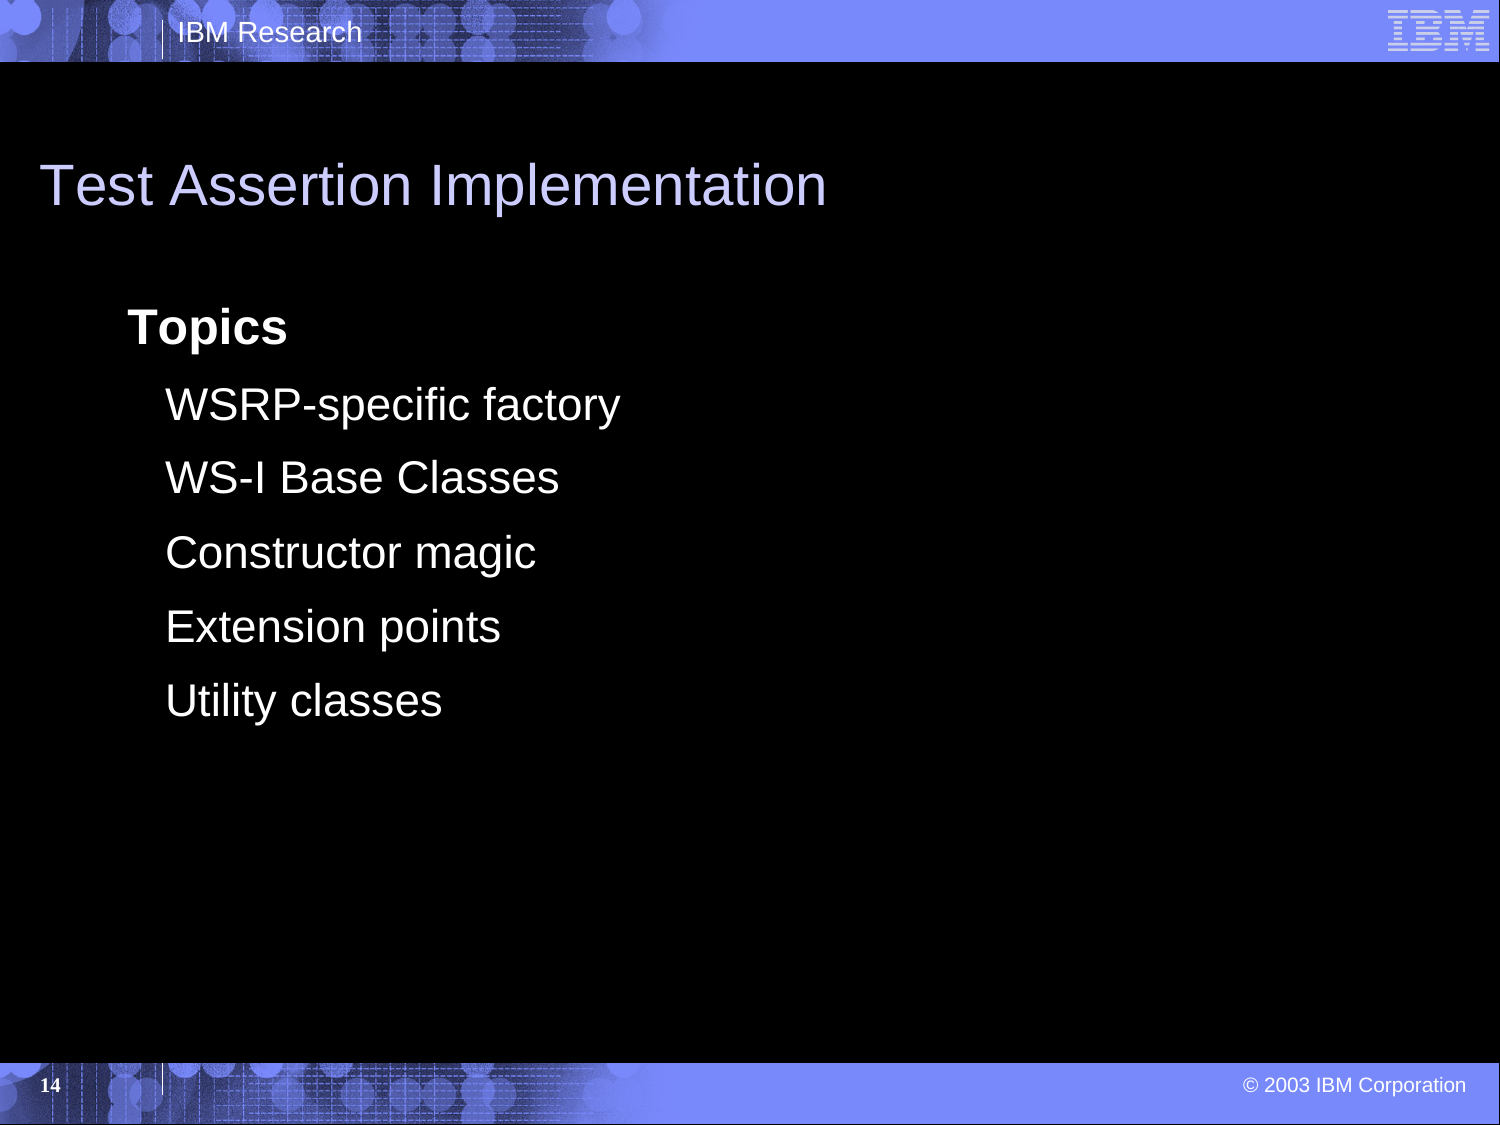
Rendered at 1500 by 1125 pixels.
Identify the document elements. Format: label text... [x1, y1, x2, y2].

picture [0, 0, 1499, 62]
title Test Assertion Implementation [25, 142, 1378, 225]
list Topics WSRP-specific factory WS-I Base Classes Constructor magic Extension points Utility classes [112, 291, 1388, 932]
picture [0, 1063, 1499, 1124]
